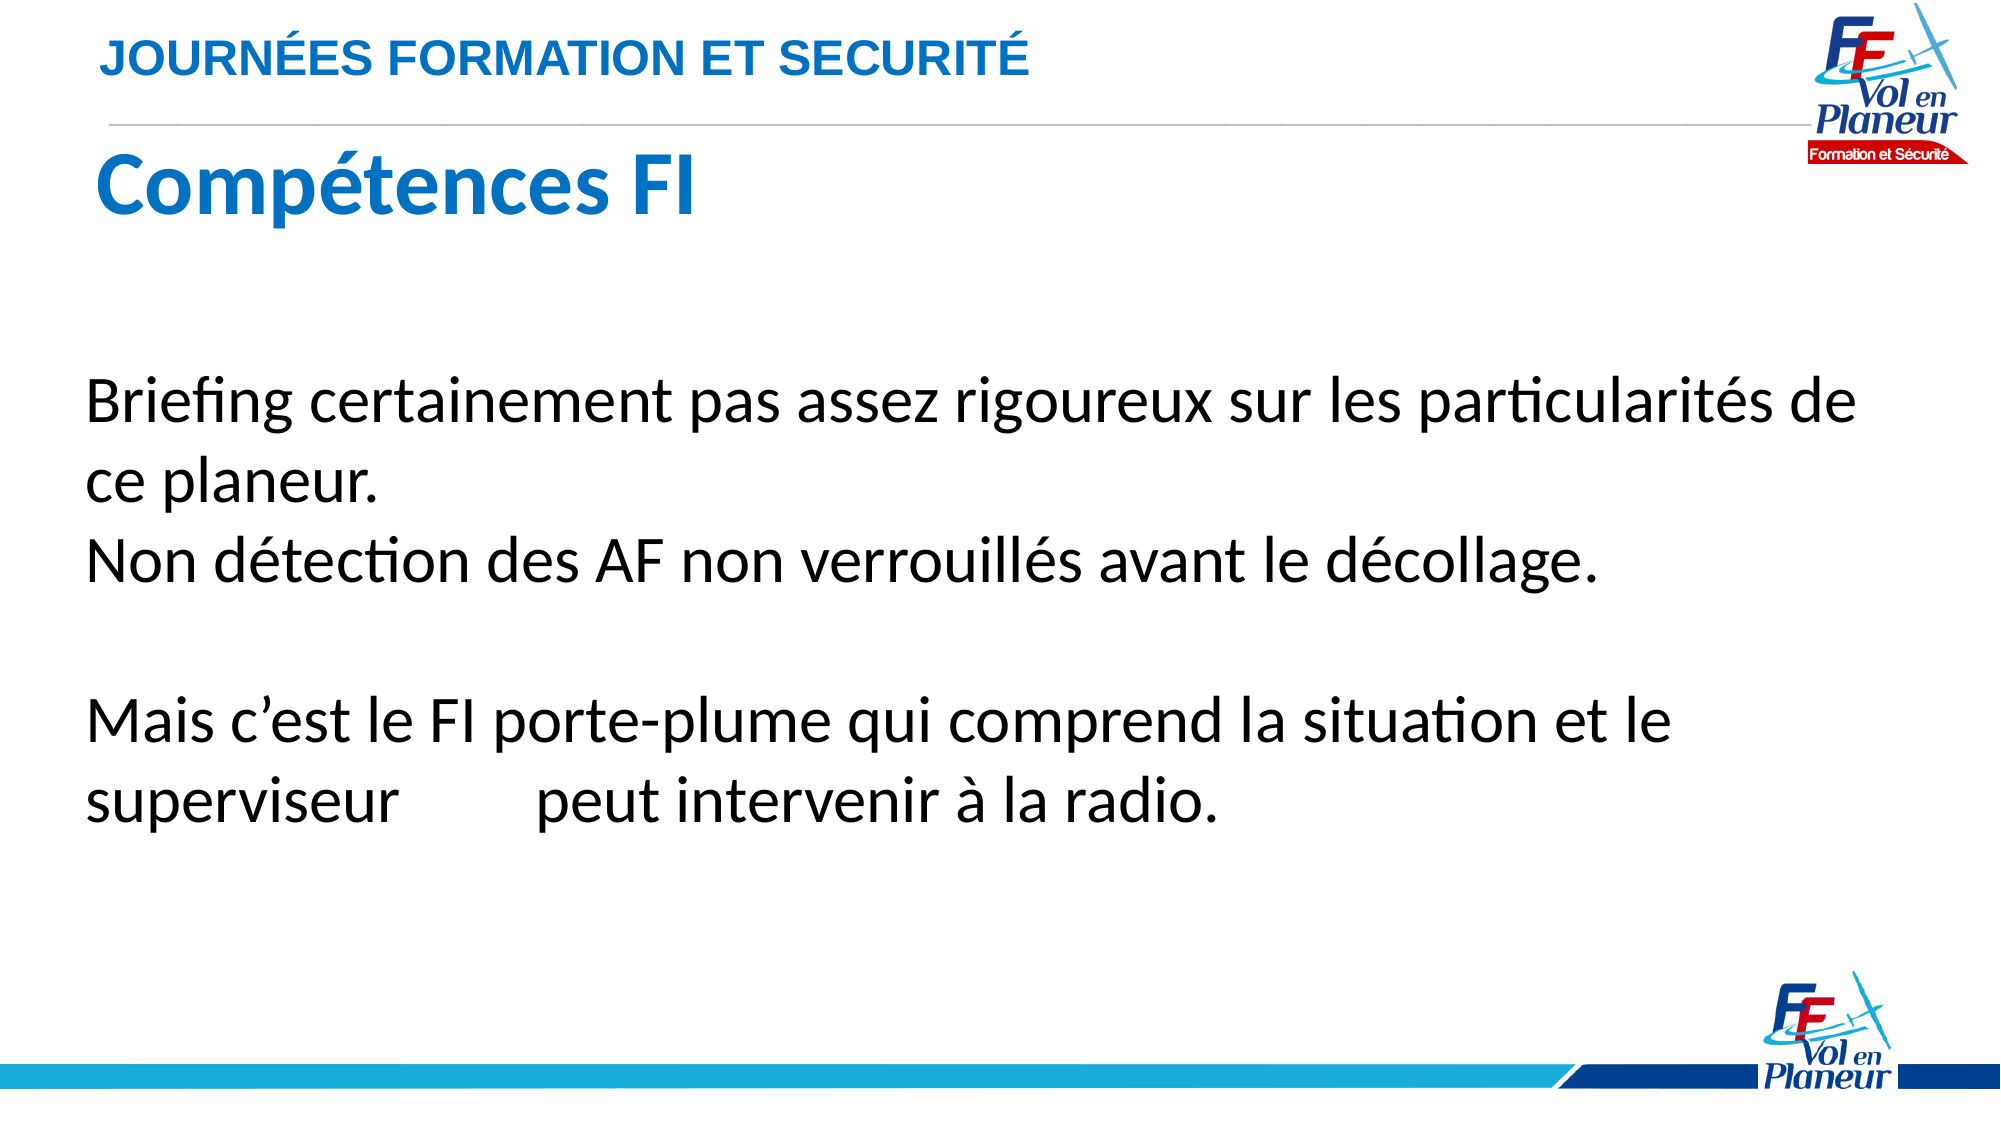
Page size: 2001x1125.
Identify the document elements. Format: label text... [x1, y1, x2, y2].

picture [0, 959, 2000, 1125]
text_box Briefing certainement pas assez rigoureux sur les particularités de ce planeur. Non détection des AF non verrouillés avant le décollage. Mais c’est le FI porte-plume qui comprend la situation et le superviseur peut intervenir à la radio. [70, 348, 1906, 843]
list JOURNÉES FORMATION ET SECURITÉ [70, 24, 1547, 93]
picture [1759, 2, 2000, 165]
text_box Compétences FI [81, 115, 1779, 240]
